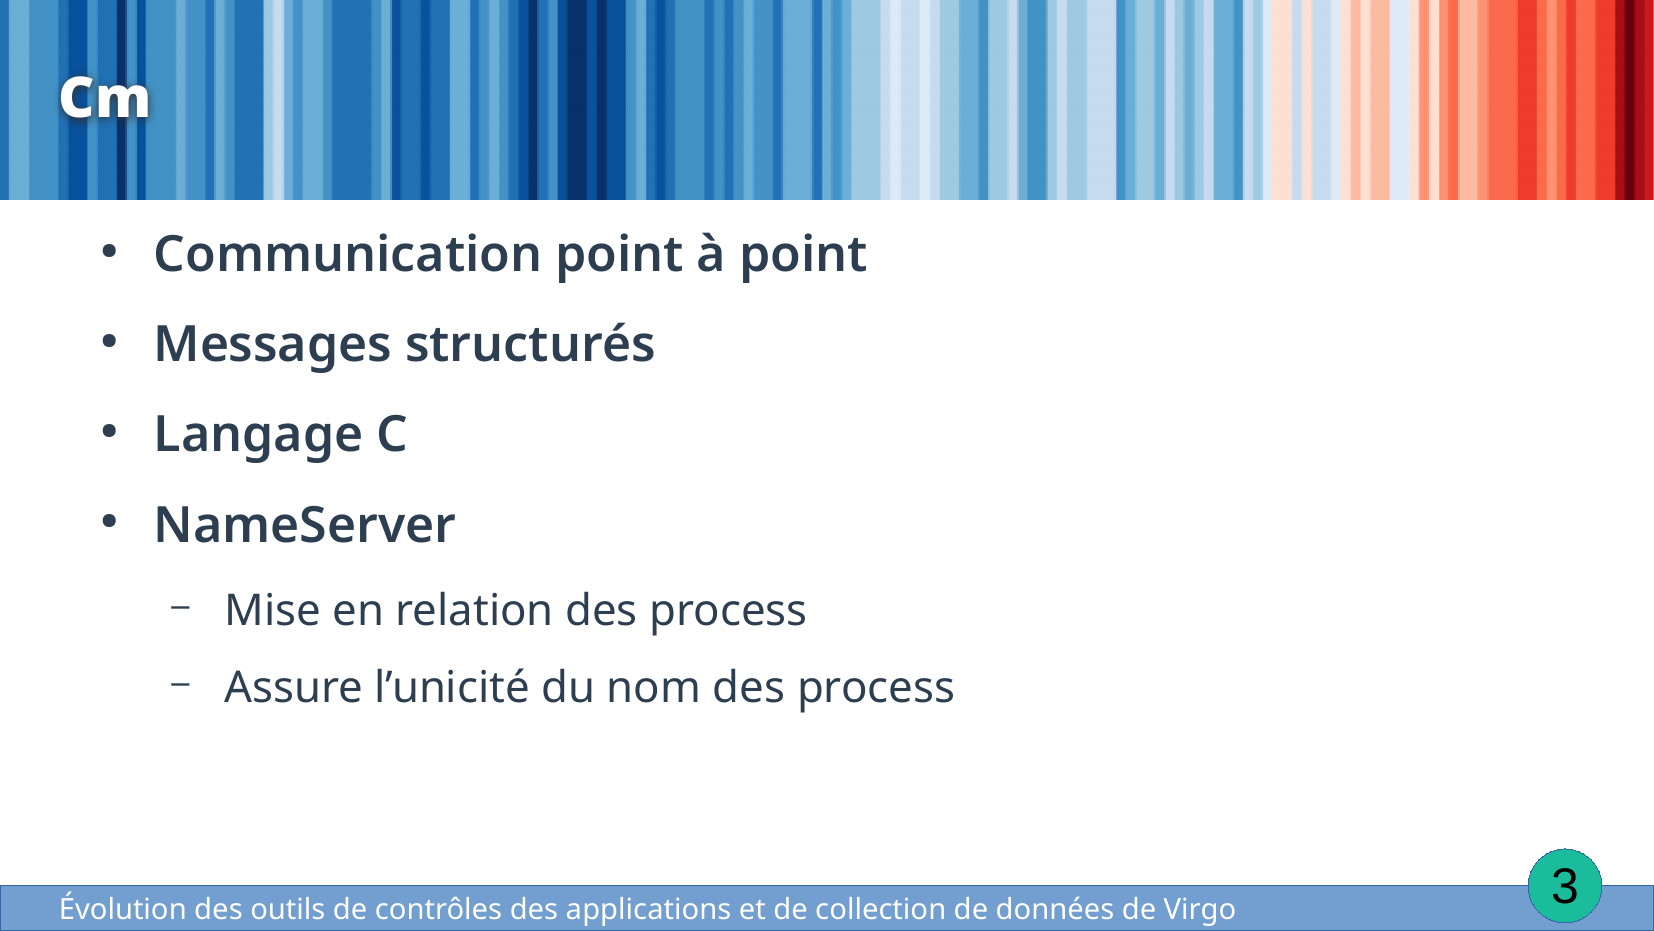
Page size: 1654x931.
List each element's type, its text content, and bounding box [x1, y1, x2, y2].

title Cm [59, 37, 1595, 155]
picture [0, 0, 1654, 200]
list Communication point à point Messages structurés Langage C NameServer Mise en relation des process Assure l’unicité du nom des process [82, 217, 1571, 758]
